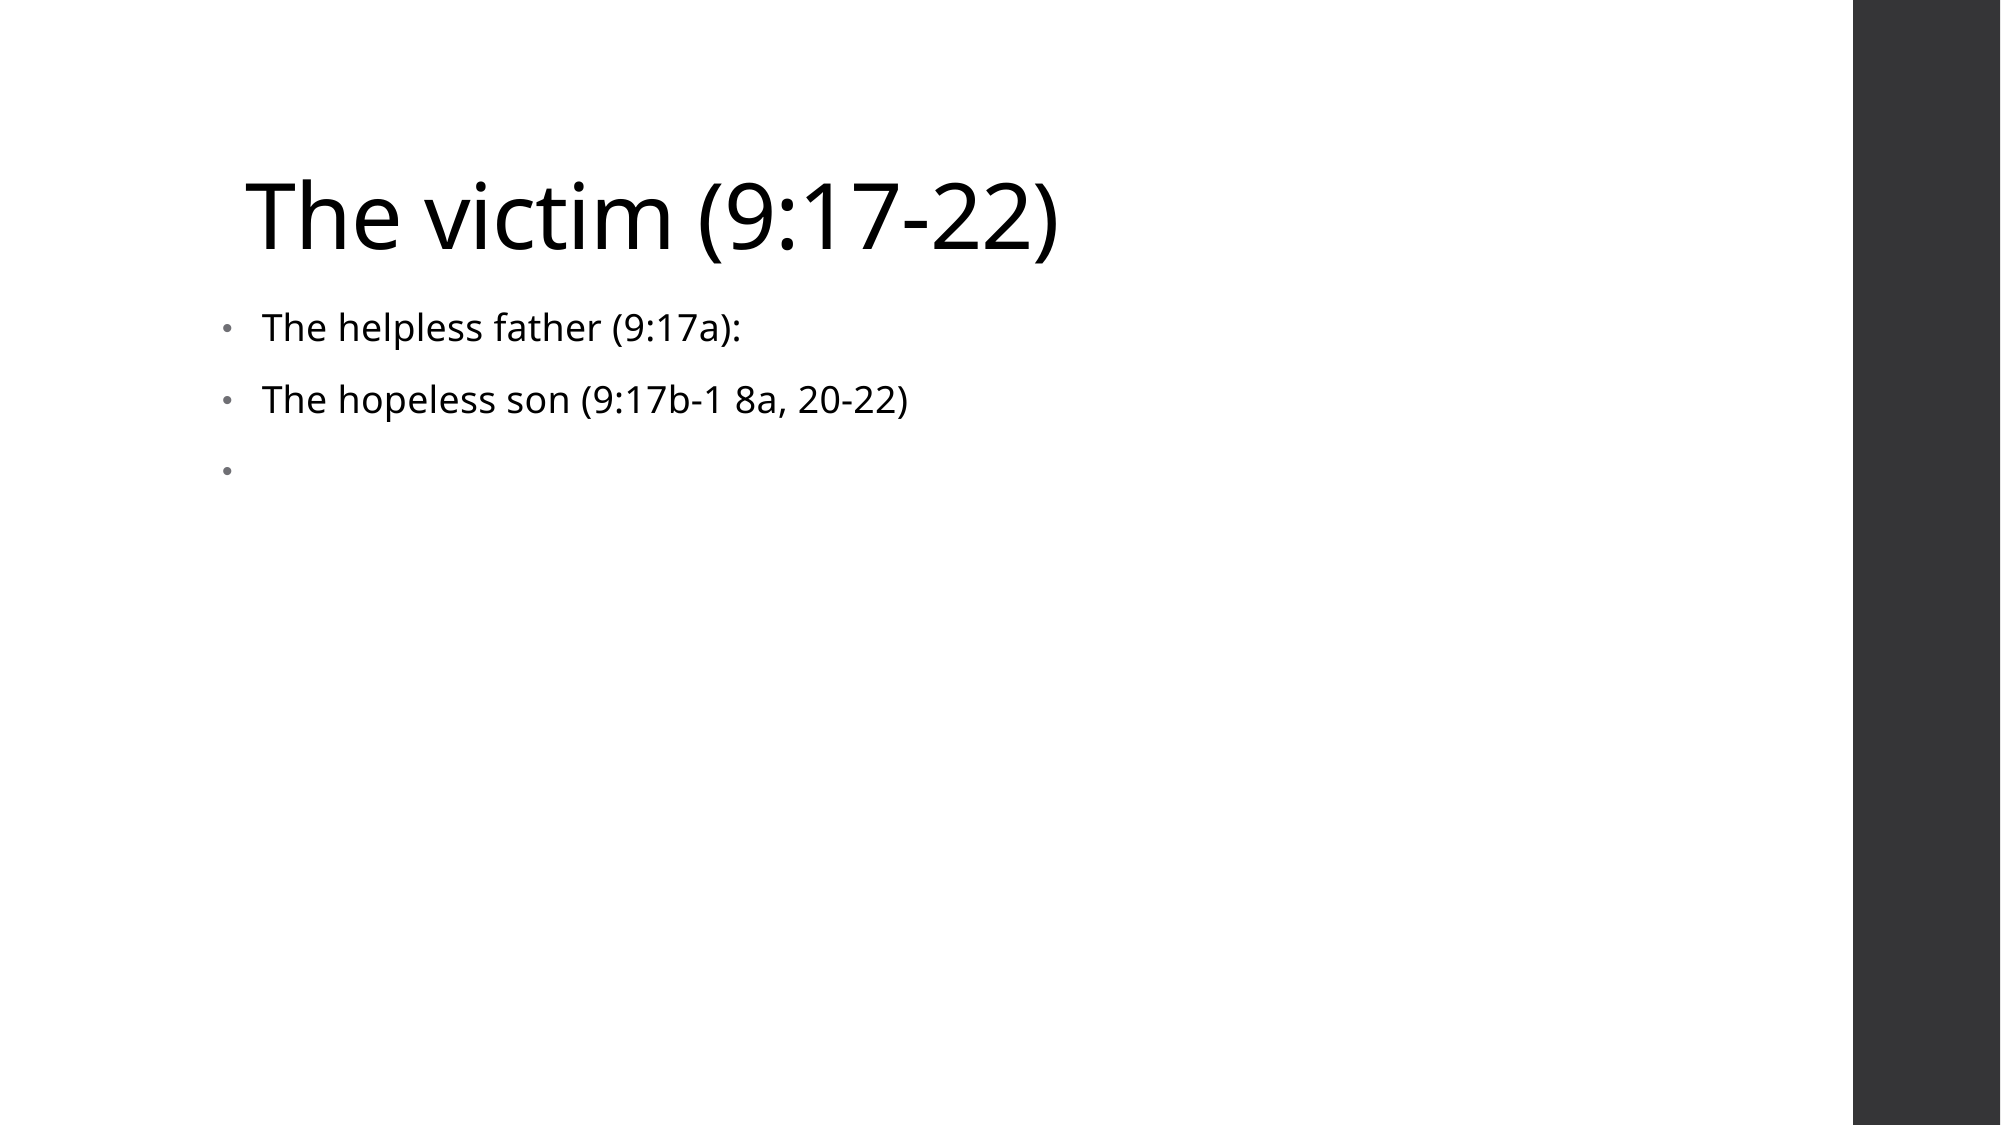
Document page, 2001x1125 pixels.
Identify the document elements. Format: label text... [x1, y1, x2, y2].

title The victim (9:17-22) [206, 60, 1797, 278]
list The helpless father (9:17a): The hopeless son (9:17b-1 8a, 20-22) [206, 299, 1617, 1014]
